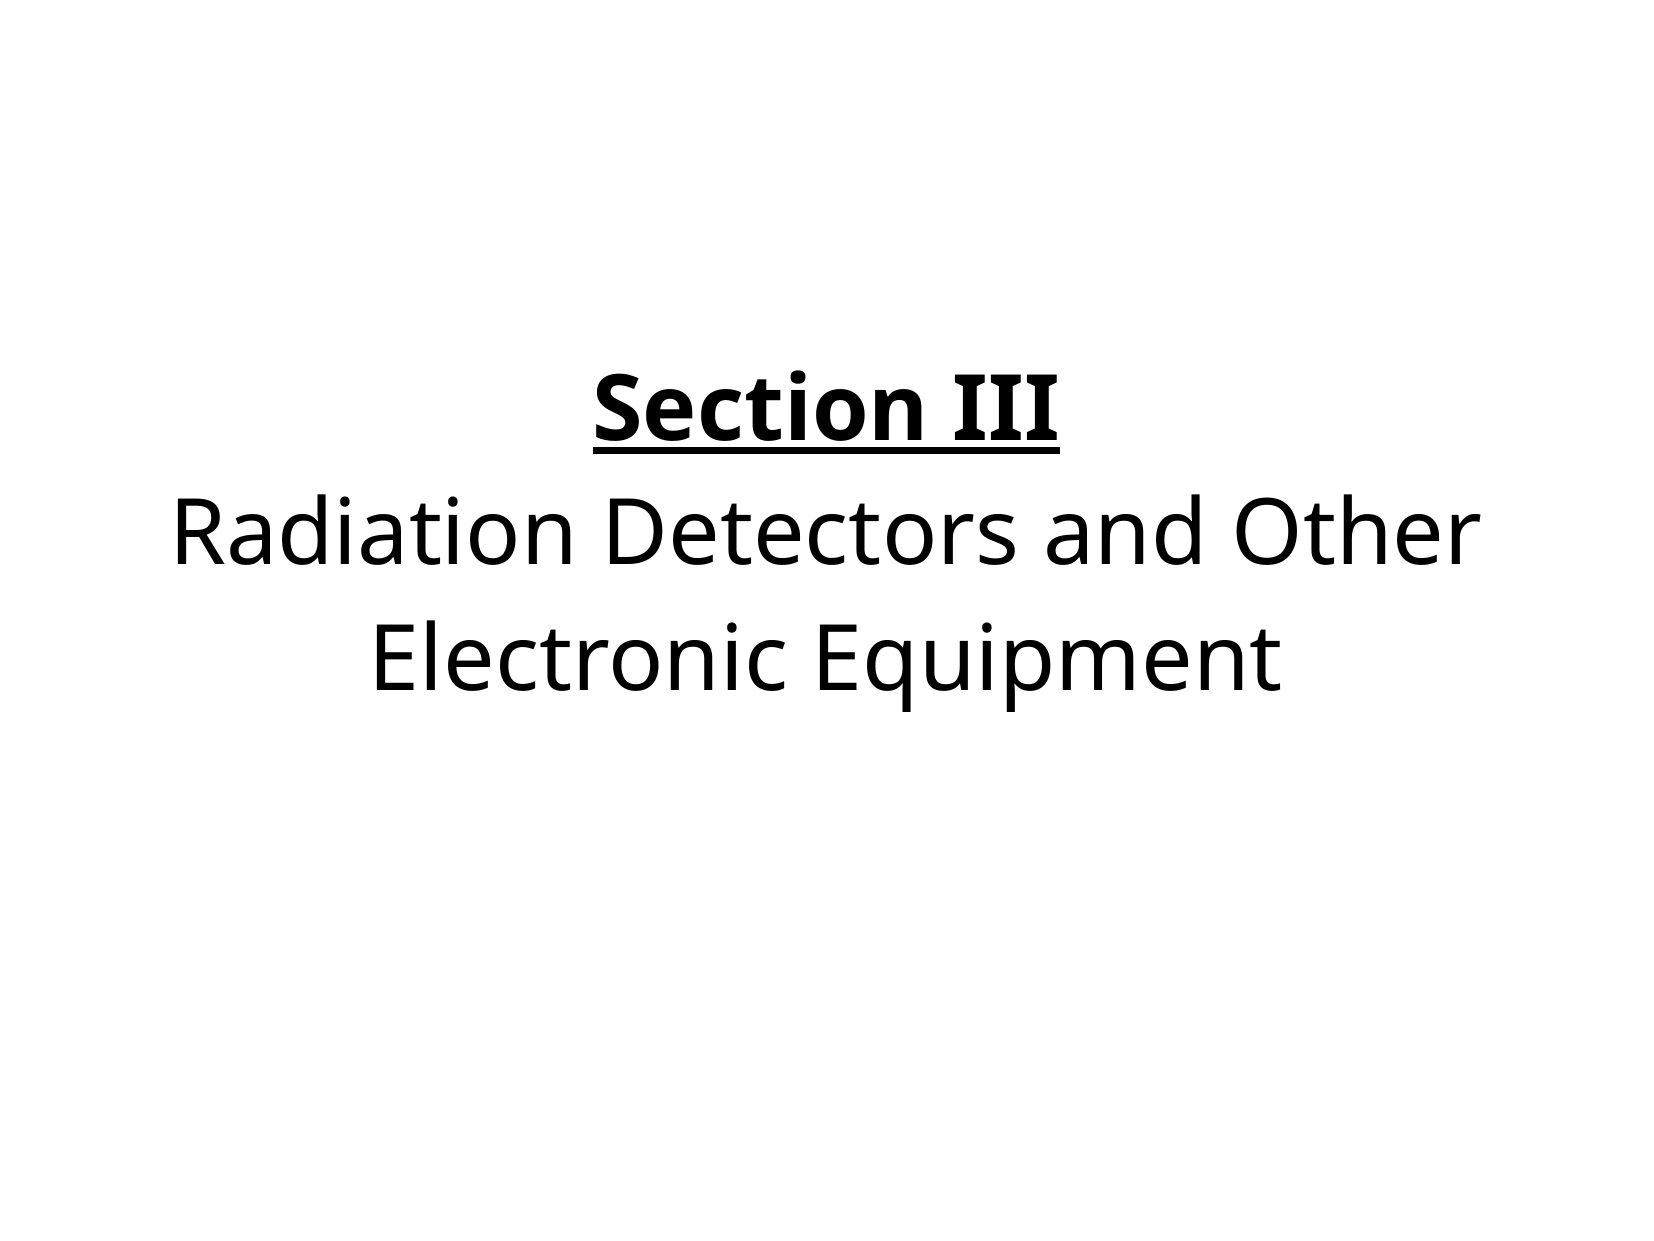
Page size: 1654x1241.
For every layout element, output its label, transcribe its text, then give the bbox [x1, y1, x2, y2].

subtitle Section III Radiation Detectors and Other Electronic Equipment [82, 49, 1571, 1010]
